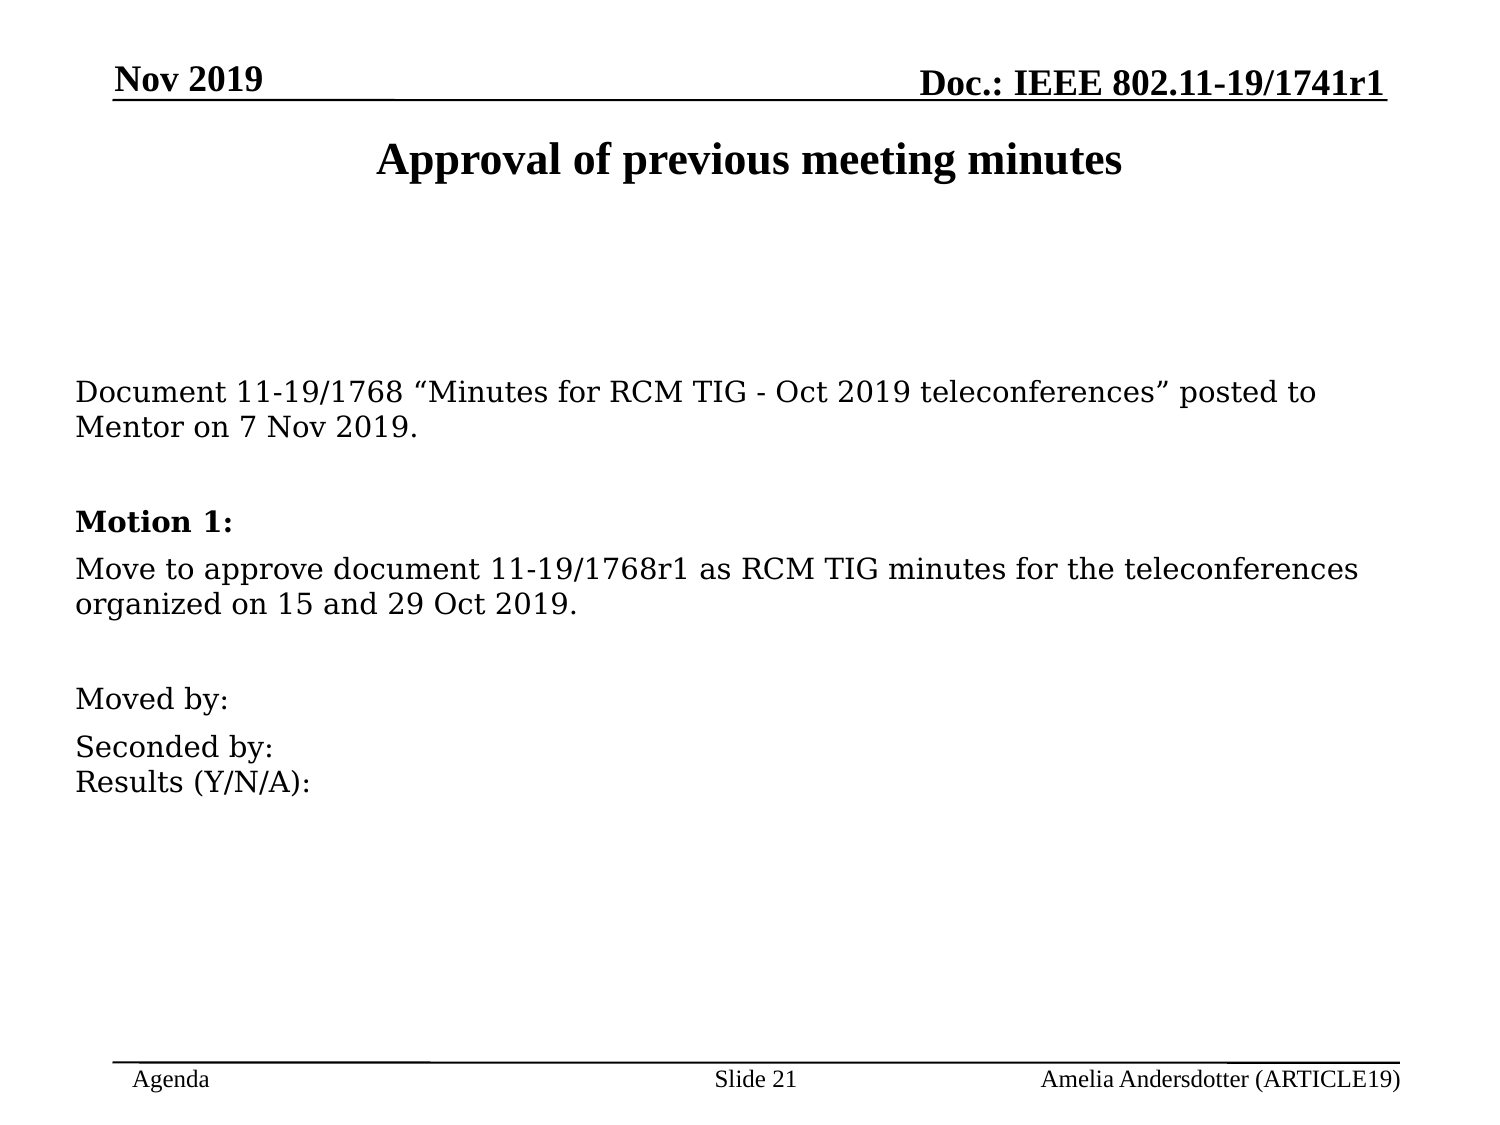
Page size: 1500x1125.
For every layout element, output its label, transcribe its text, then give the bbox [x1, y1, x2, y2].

text_box Amelia Andersdotter (ARTICLE19) [878, 1062, 1401, 1092]
text_box Approval of previous meeting minutes [112, 112, 1387, 201]
text_box Slide <number> [712, 1062, 799, 1122]
text_box Nov 2019 [114, 54, 422, 99]
text_box Document 11-19/1768 “Minutes for RCM TIG - Oct 2019 teleconferences” posted to Mentor on 7 Nov 2019. Motion 1: Move to approve document 11-19/1768r1 as RCM TIG minutes for the teleconferences organized on 15 and 29 Oct 2019. Moved by: Seconded by: Results (Y/N/A): [75, 373, 1425, 798]
